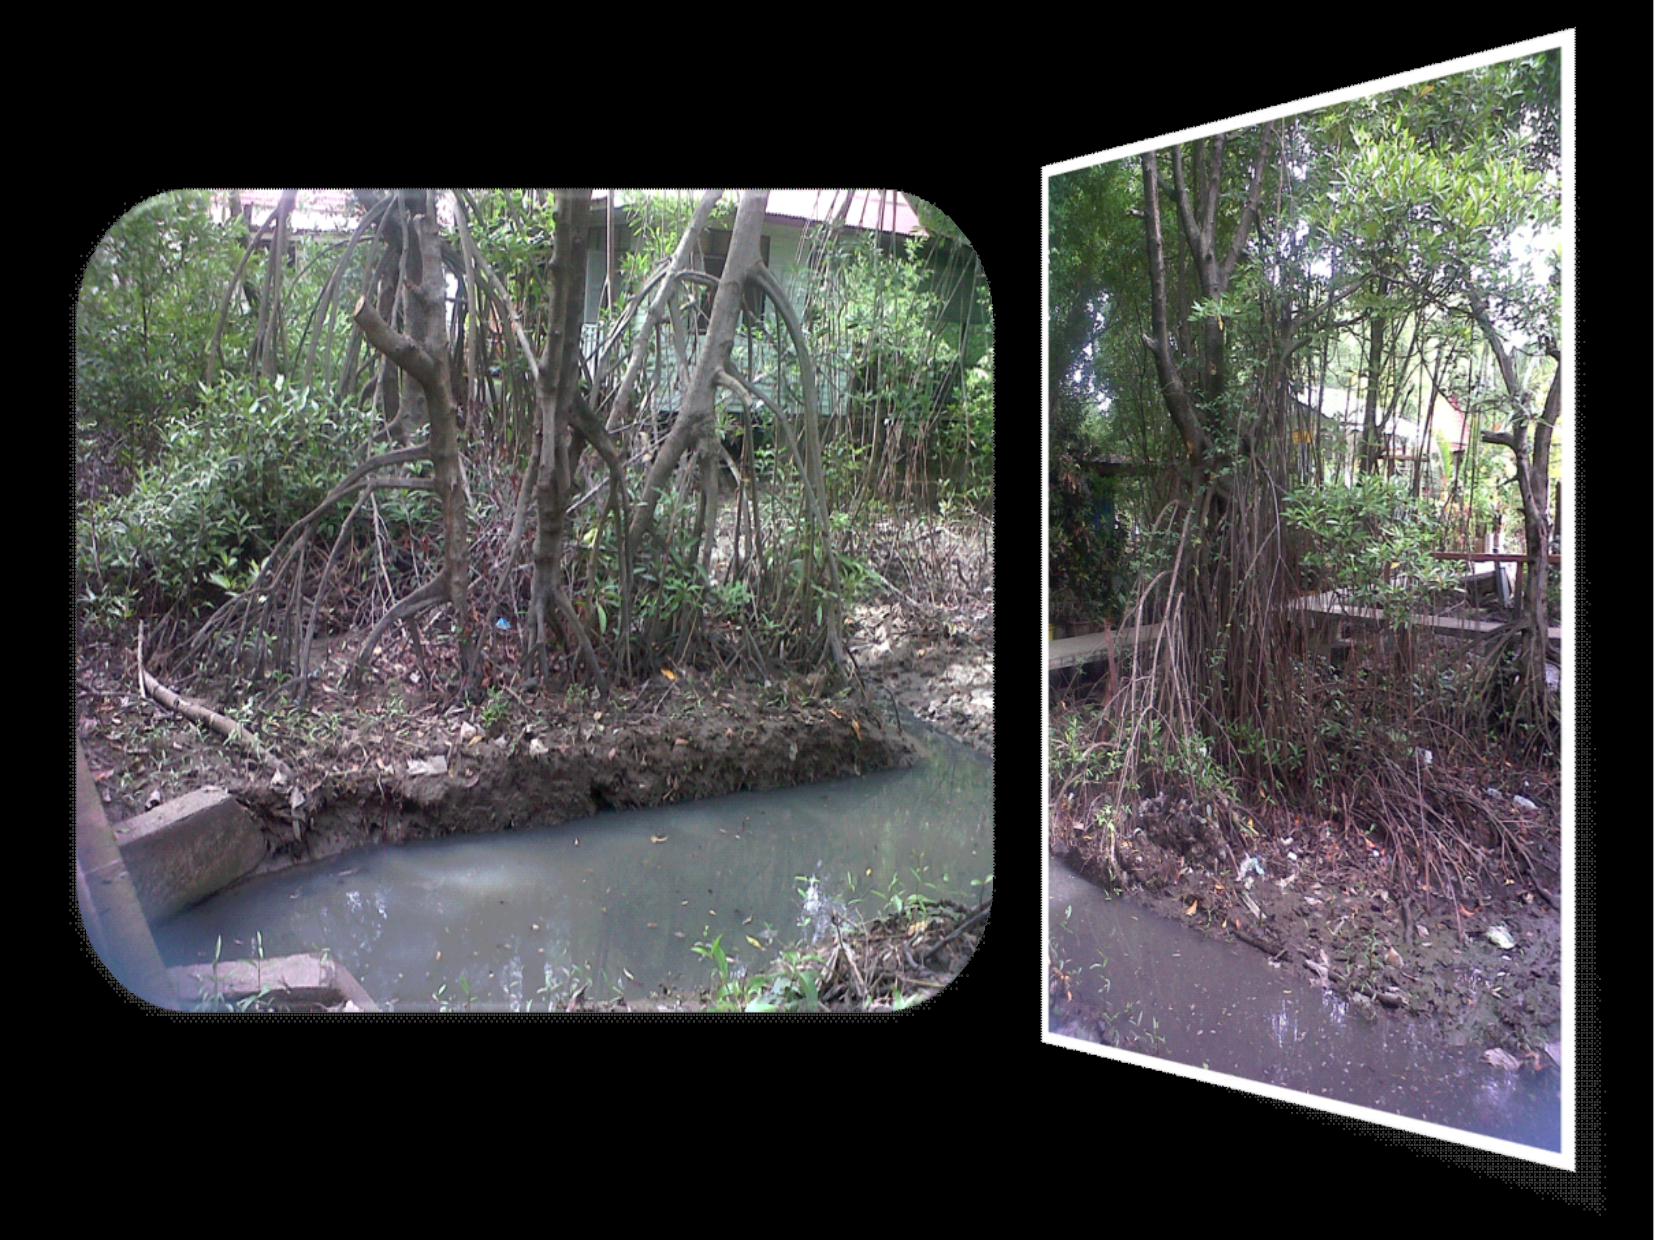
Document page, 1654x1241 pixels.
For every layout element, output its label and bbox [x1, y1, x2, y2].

picture [59, 177, 1004, 1034]
picture [1020, 0, 1627, 1241]
